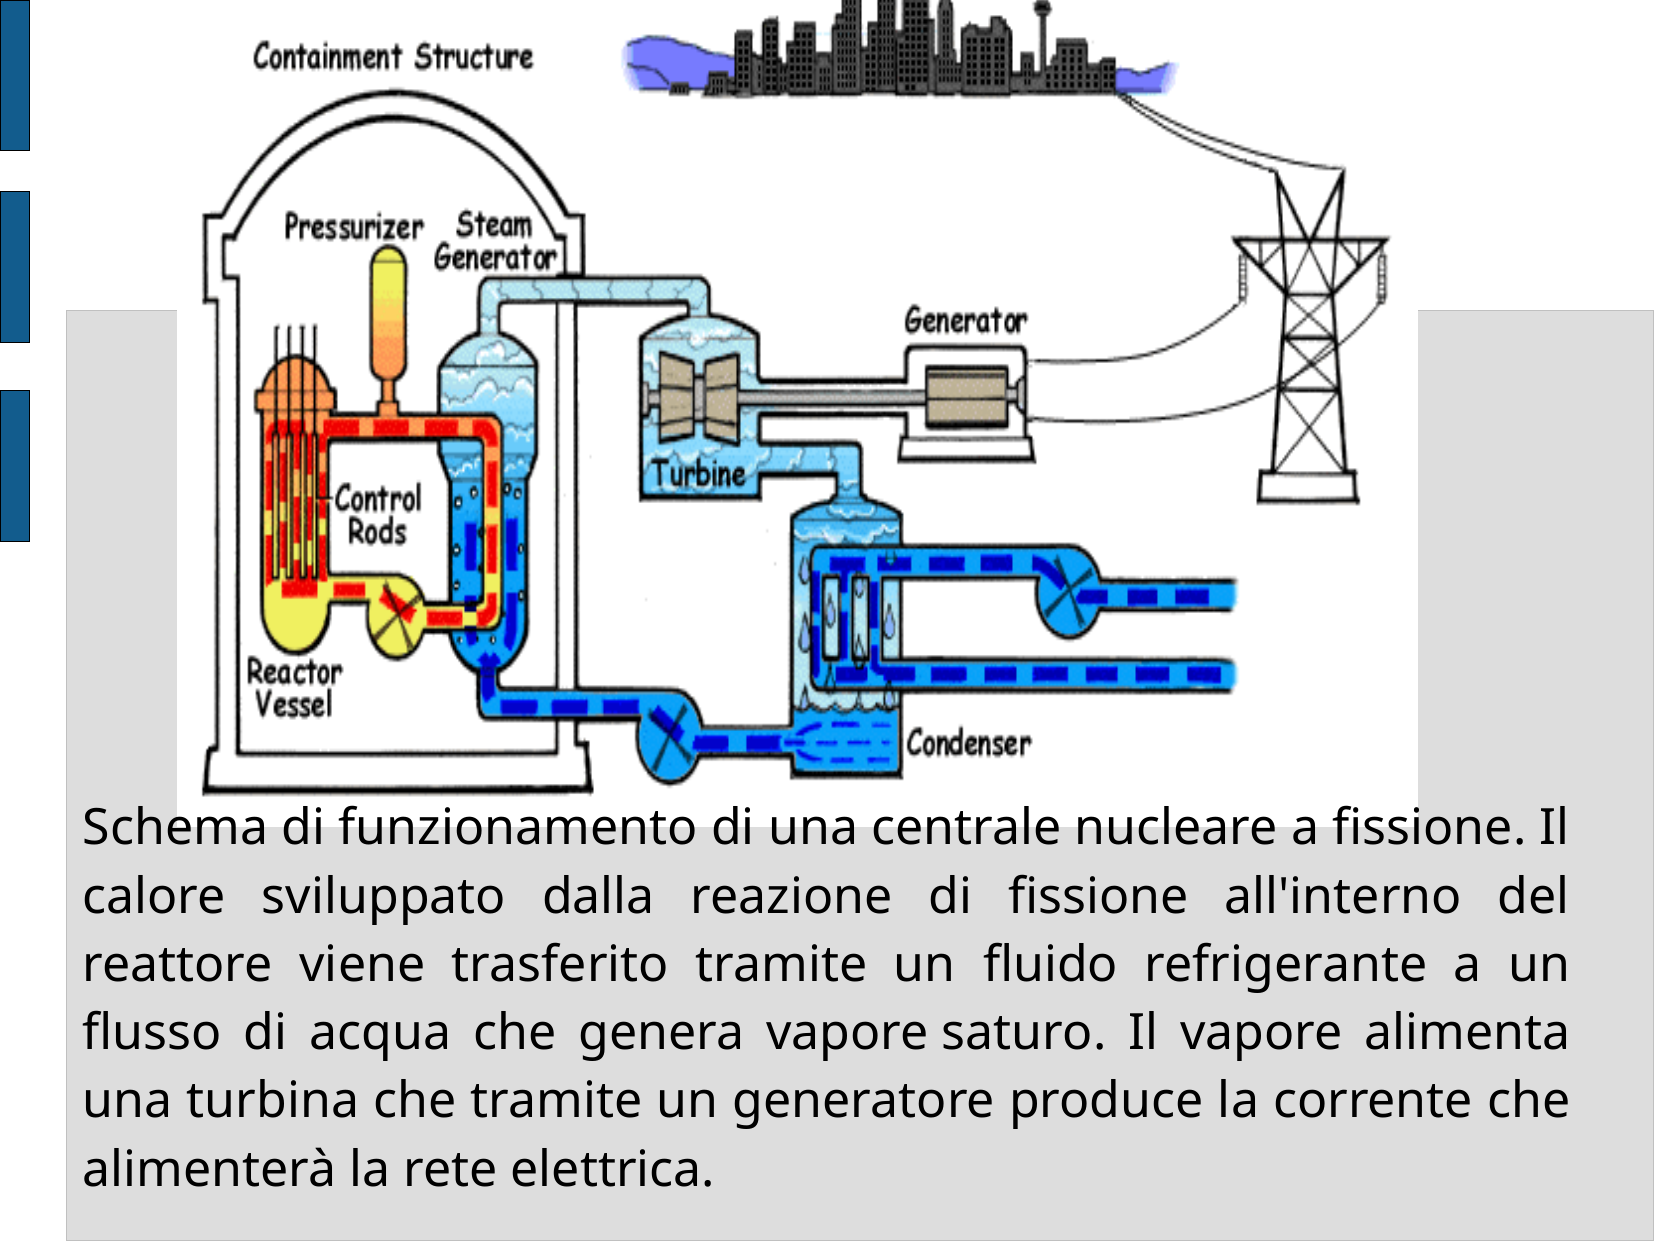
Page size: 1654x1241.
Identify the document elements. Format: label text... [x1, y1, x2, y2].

subtitle Schema di funzionamento di una centrale nucleare a fissione. Il calore sviluppato dalla reazione di fissione all'interno del reattore viene trasferito tramite un fluido refrigerante a un flusso di acqua che genera vapore saturo. Il vapore alimenta una turbina che tramite un generatore produce la corrente che alimenterà la rete elettrica. [82, 786, 1571, 1206]
picture [177, 0, 1418, 786]
